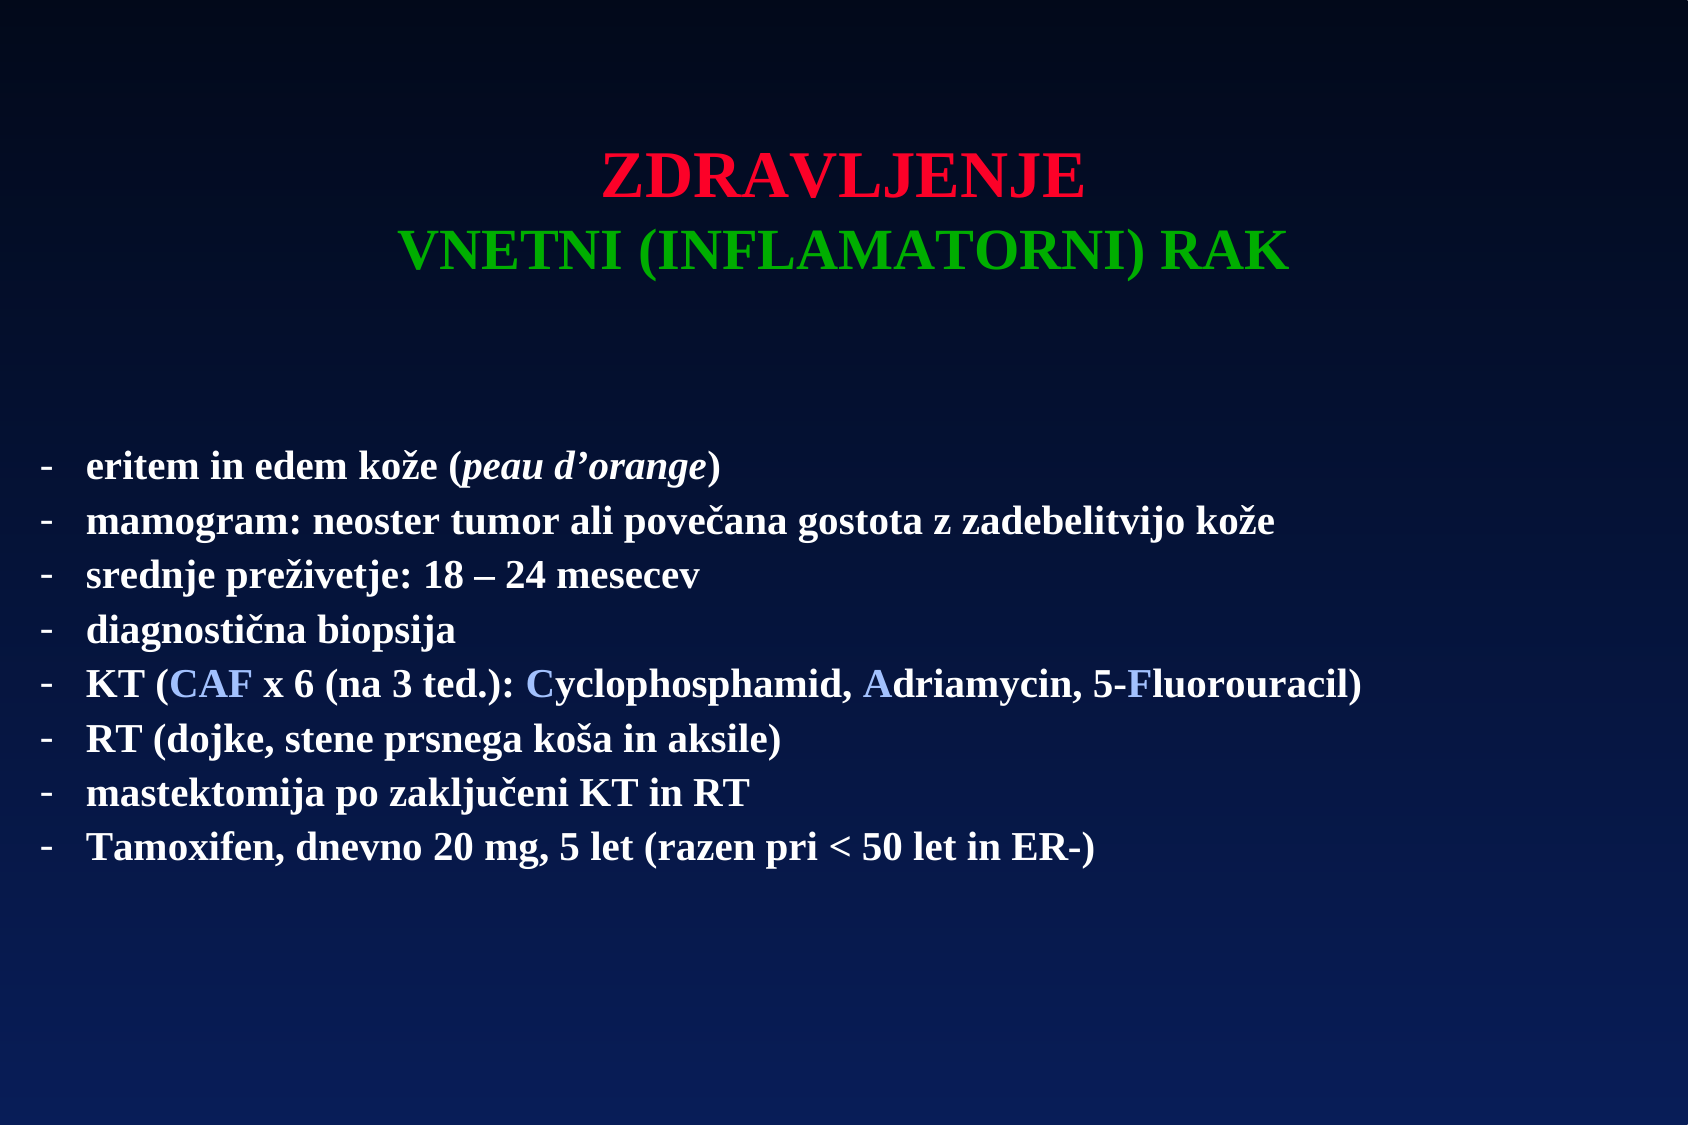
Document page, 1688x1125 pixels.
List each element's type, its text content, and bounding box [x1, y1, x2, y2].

title ZDRAVLJENJE VNETNI (INFLAMATORNI) RAK [0, 49, 1688, 363]
list eritem in edem kože (peau d’orange) mamogram: neoster tumor ali povečana gostota z zadebelitvijo kože srednje preživetje: 18 – 24 mesecev diagnostična biopsija KT (CAF x 6 (na 3 ted.): Cyclophosphamid, Adriamycin, 5-Fluorouracil) RT (dojke, stene prsnega koša in aksile) mastektomija po zaključeni KT in RT Tamoxifen, dnevno 20 mg, 5 let (razen pri < 50 let in ER-) [24, 437, 1688, 988]
